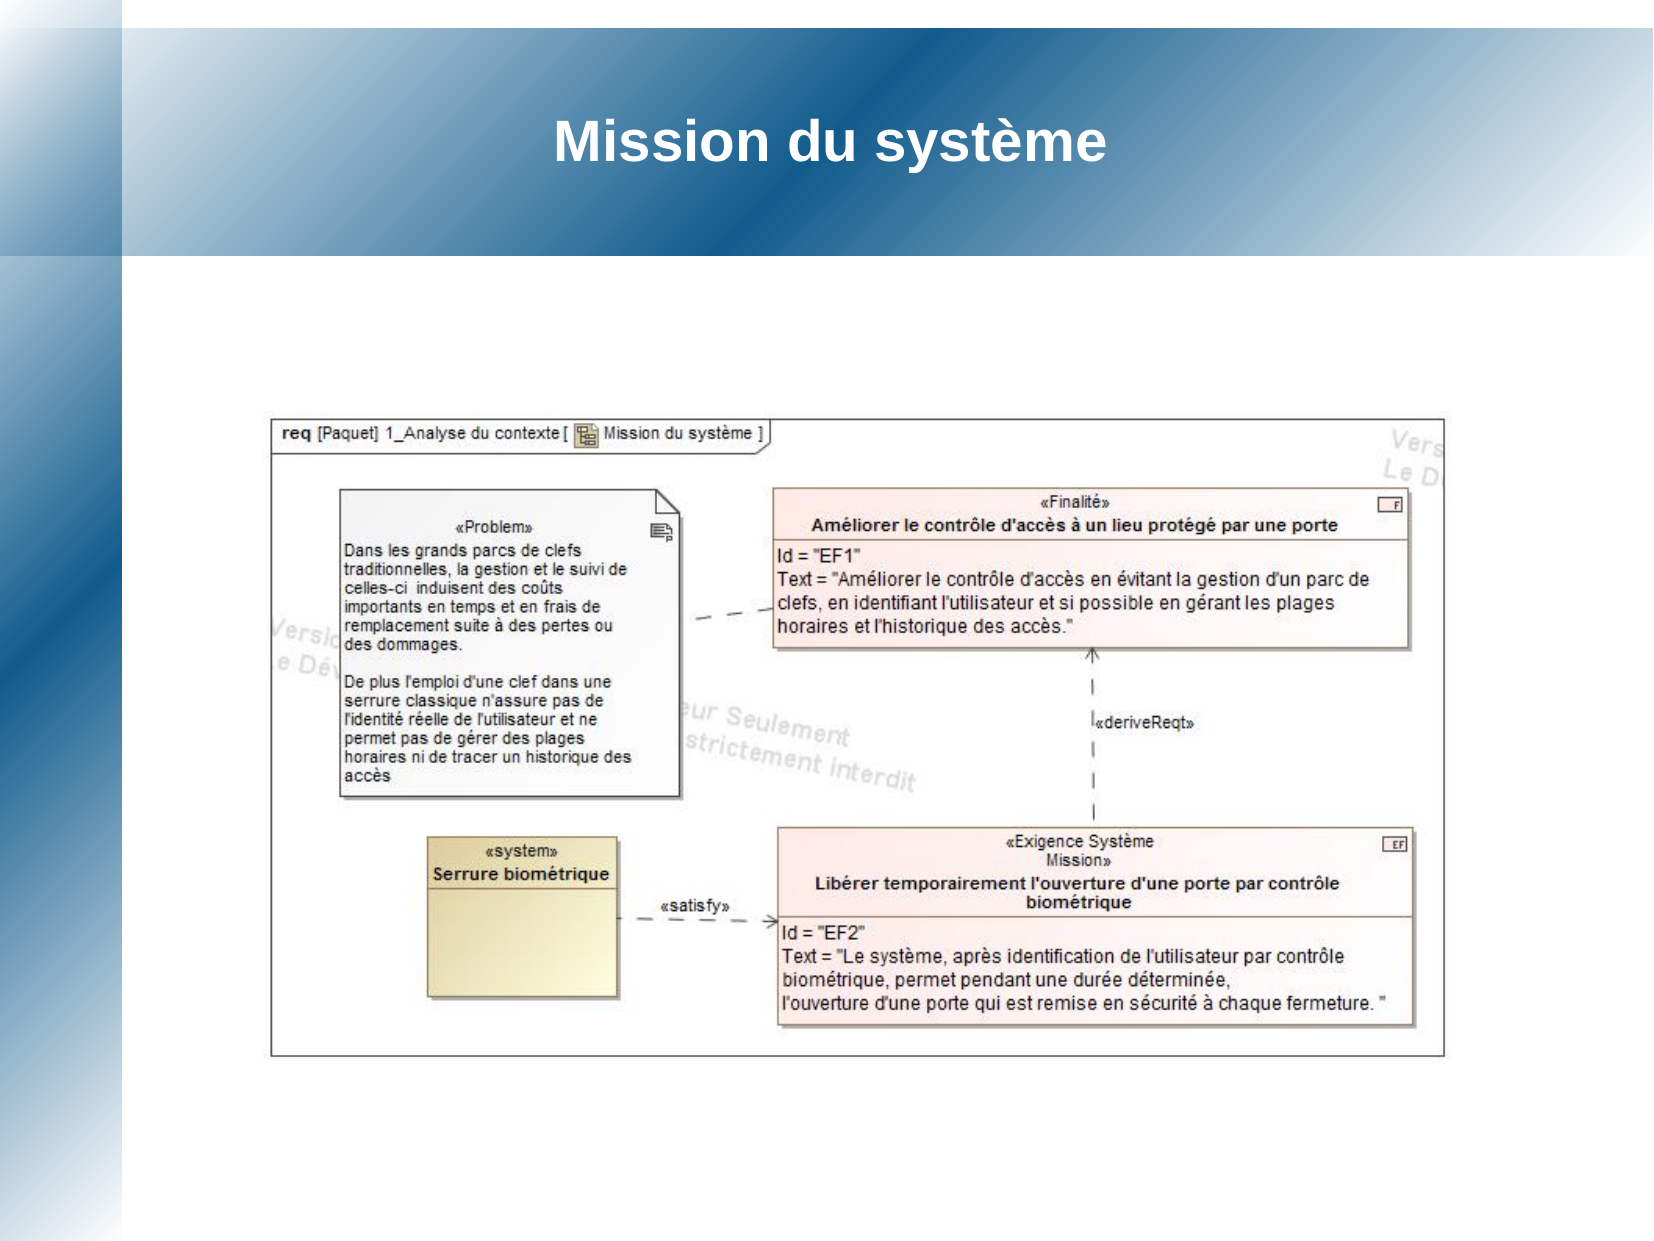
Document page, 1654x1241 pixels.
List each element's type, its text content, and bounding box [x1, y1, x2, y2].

title Mission du système [125, 45, 1537, 238]
subtitle [127, 323, 1603, 1167]
